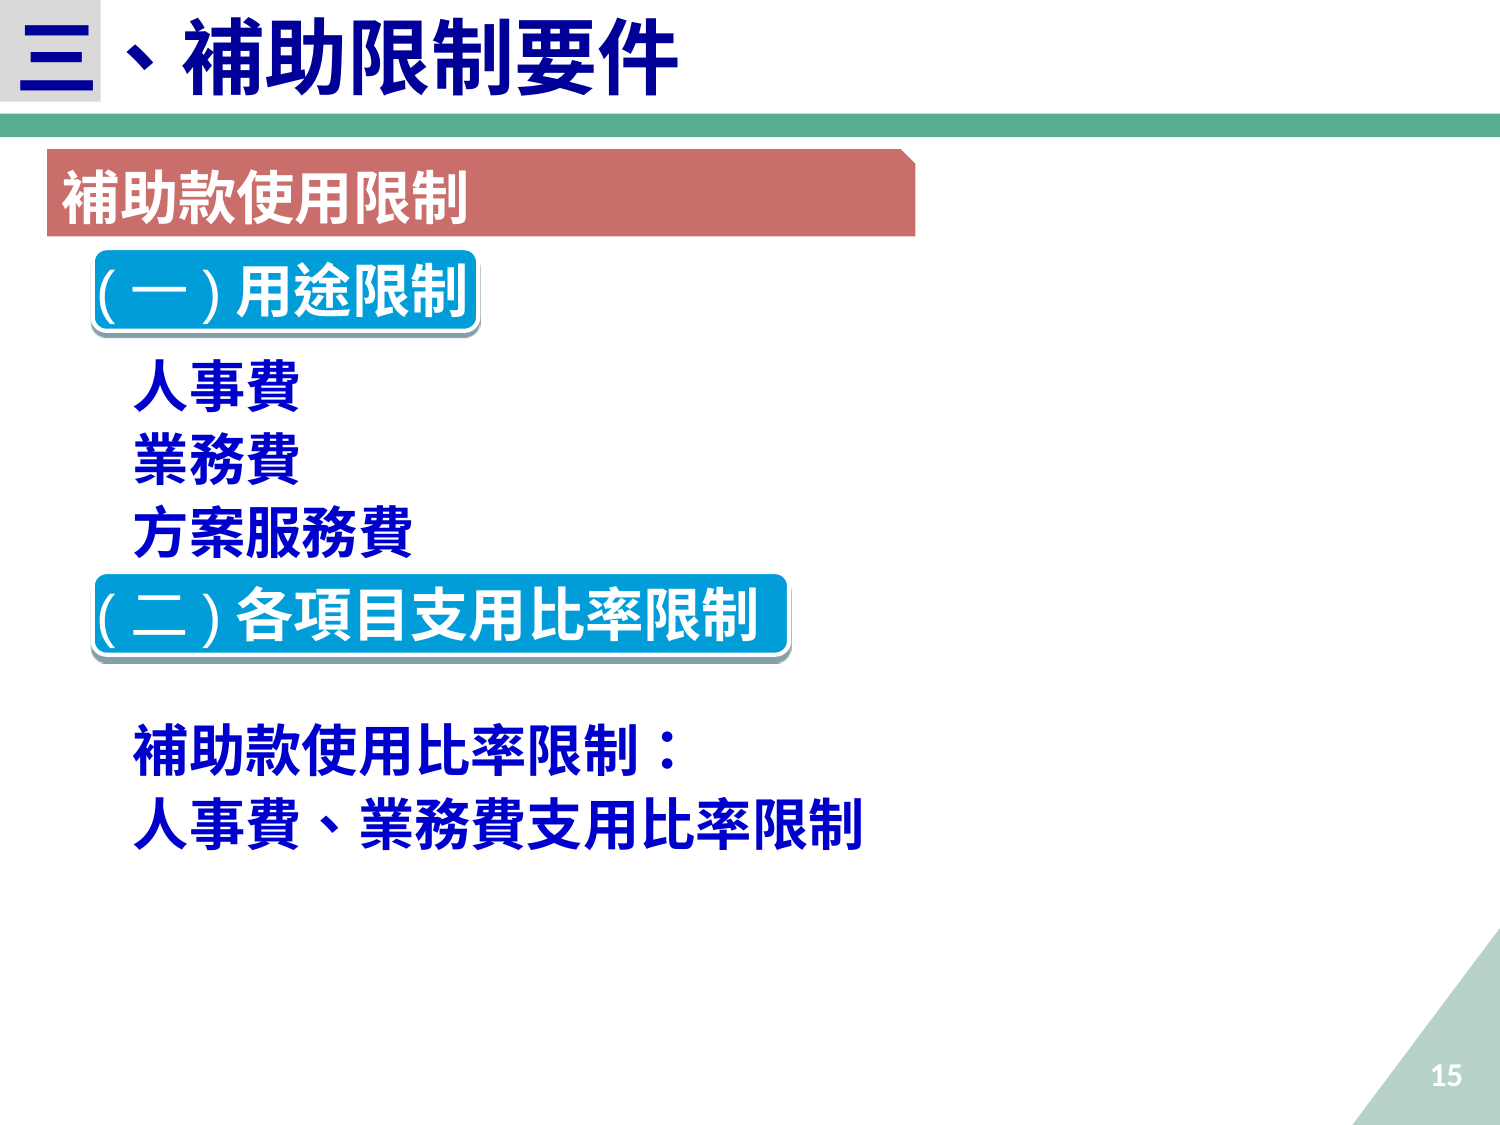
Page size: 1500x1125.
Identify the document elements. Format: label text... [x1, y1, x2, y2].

text_box (一)用途限制 [92, 248, 479, 331]
text_box 三、補助限制要件 [0, 0, 1465, 113]
text_box [1352, 927, 1500, 1125]
slide_number <編號> [1128, 1042, 1478, 1103]
text_box 補助款使用限制 [47, 149, 916, 237]
text_box (二)各項目支用比率限制 [92, 572, 790, 655]
text_box 人事費 業務費 方案服務費 補助款使用比率限制： 人事費、業務費支用比率限制 [0, 265, 1388, 937]
text_box [0, 113, 1500, 138]
